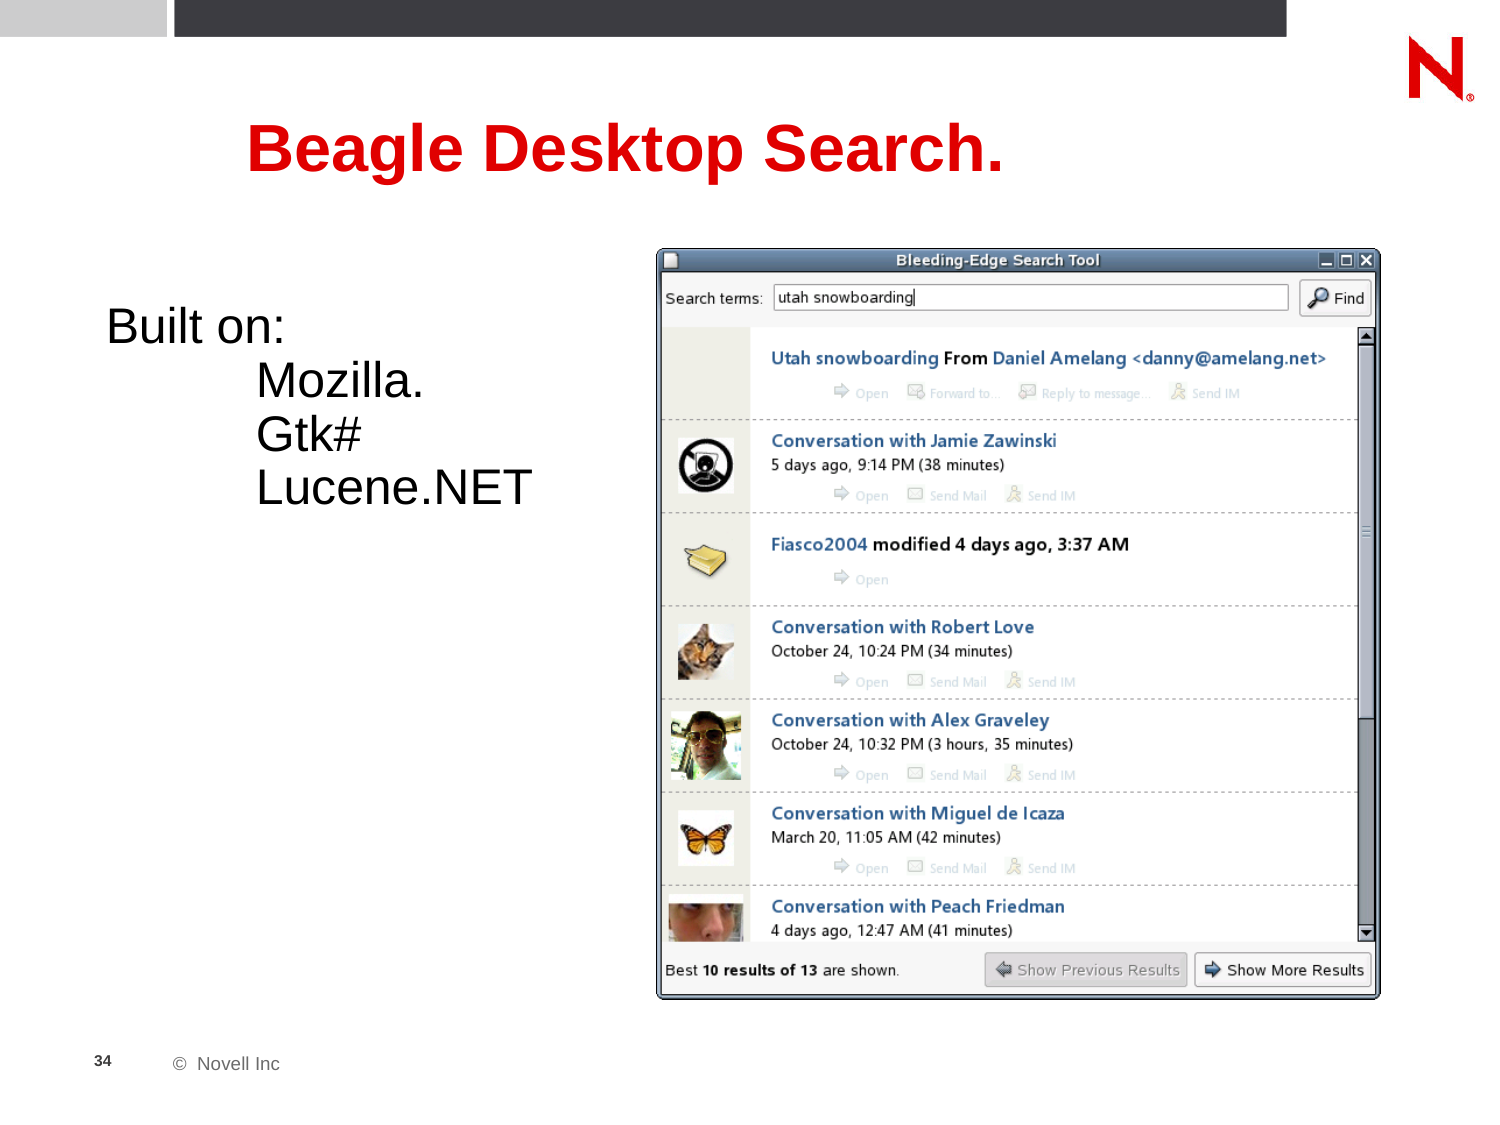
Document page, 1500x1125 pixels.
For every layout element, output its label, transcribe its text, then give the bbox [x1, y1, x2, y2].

text_box Built on: Mozilla. Gtk# Lucene.NET [105, 301, 656, 998]
title Beagle Desktop Search. [246, 68, 1409, 231]
picture [1404, 32, 1477, 105]
picture [656, 248, 1381, 1000]
